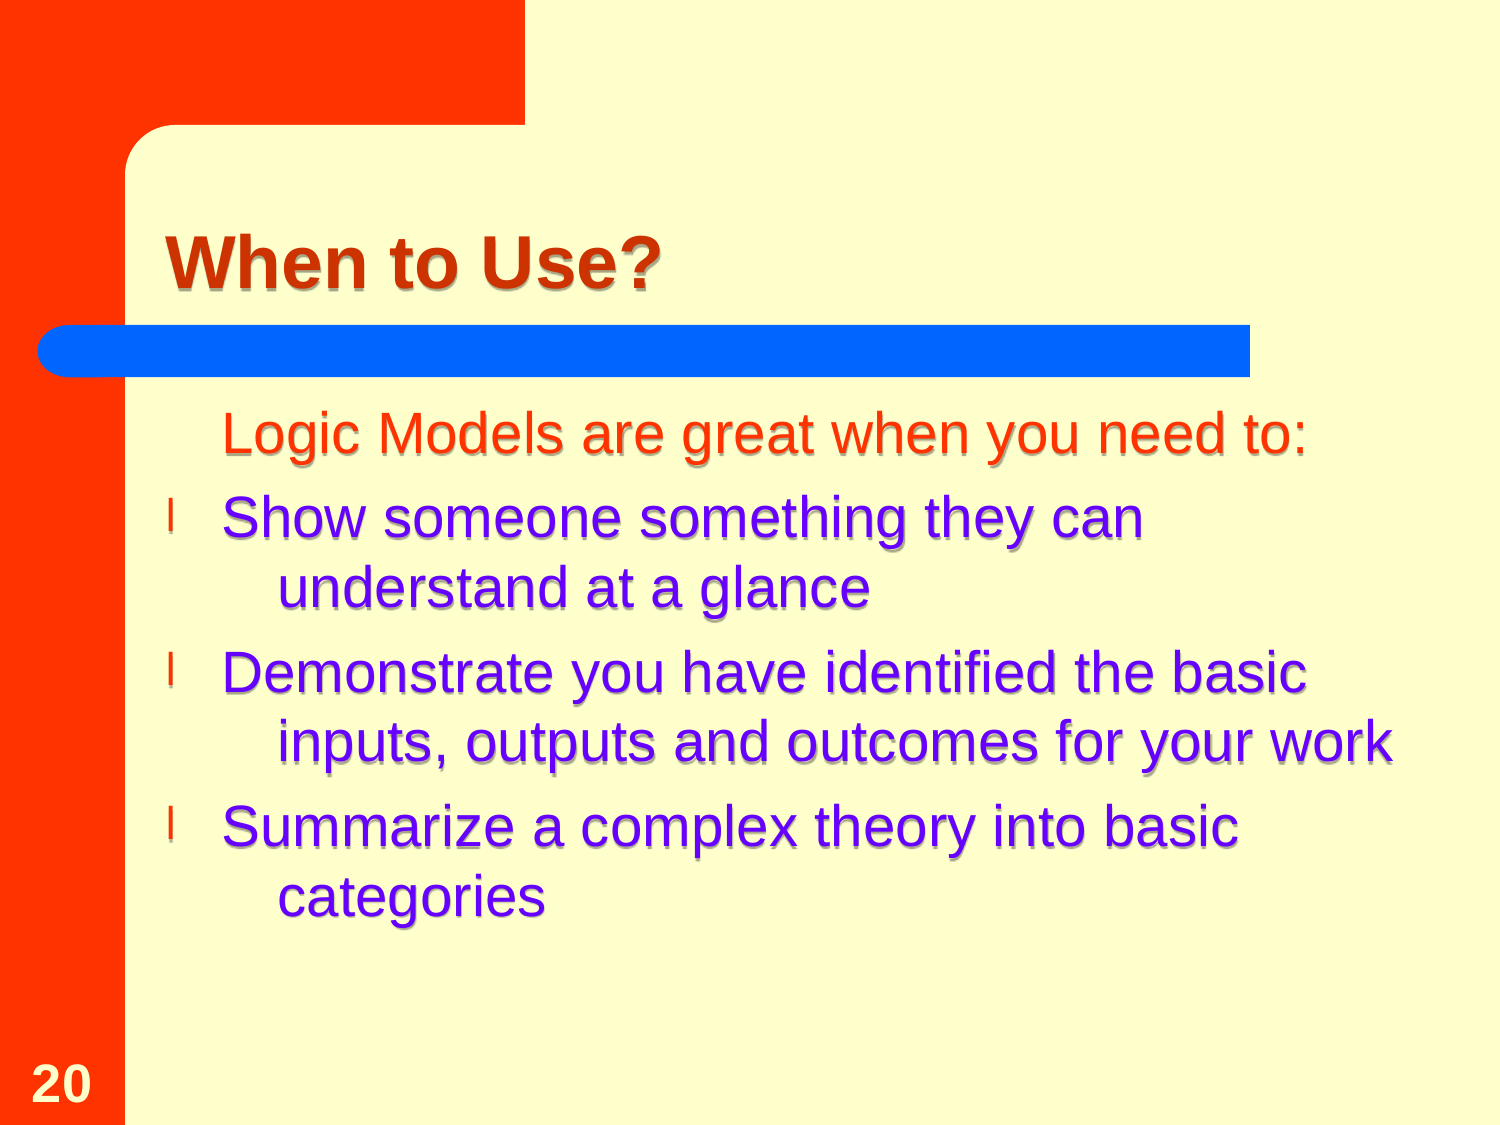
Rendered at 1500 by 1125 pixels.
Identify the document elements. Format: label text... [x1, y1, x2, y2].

text_box [13, 1040, 111, 1121]
list Logic Models are great when you need to: Show someone something they can understand at a glance Demonstrate you have identified the basic inputs, outputs and outcomes for your work Summarize a complex theory into basic categories [150, 387, 1463, 1001]
title When to Use? [150, 125, 1463, 313]
